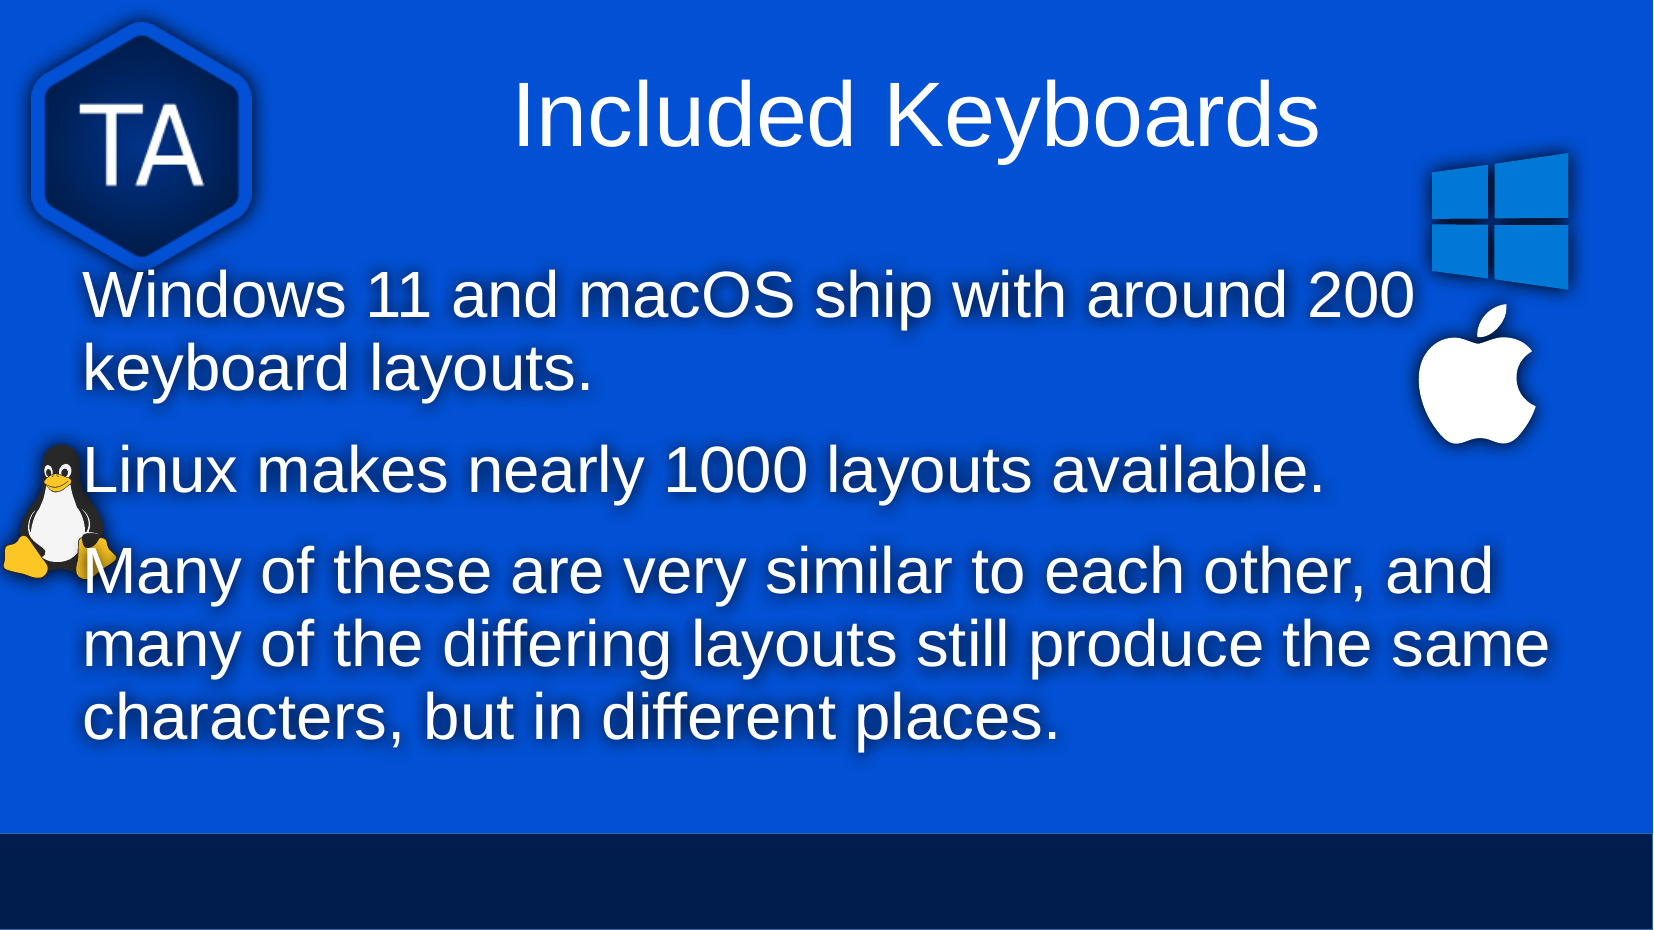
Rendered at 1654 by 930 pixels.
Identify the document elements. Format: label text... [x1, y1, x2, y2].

picture [31, 22, 252, 271]
picture [1431, 152, 1571, 292]
picture [1418, 304, 1536, 444]
picture [0, 442, 82, 583]
title Included Keyboards [263, 37, 1571, 193]
list Windows 11 and macOS ship with around 200 keyboard layouts. Linux makes nearly 1000 layouts available. Many of these are very similar to each other, and many of the differing layouts still produce the same characters, but in different places. [82, 258, 1571, 757]
